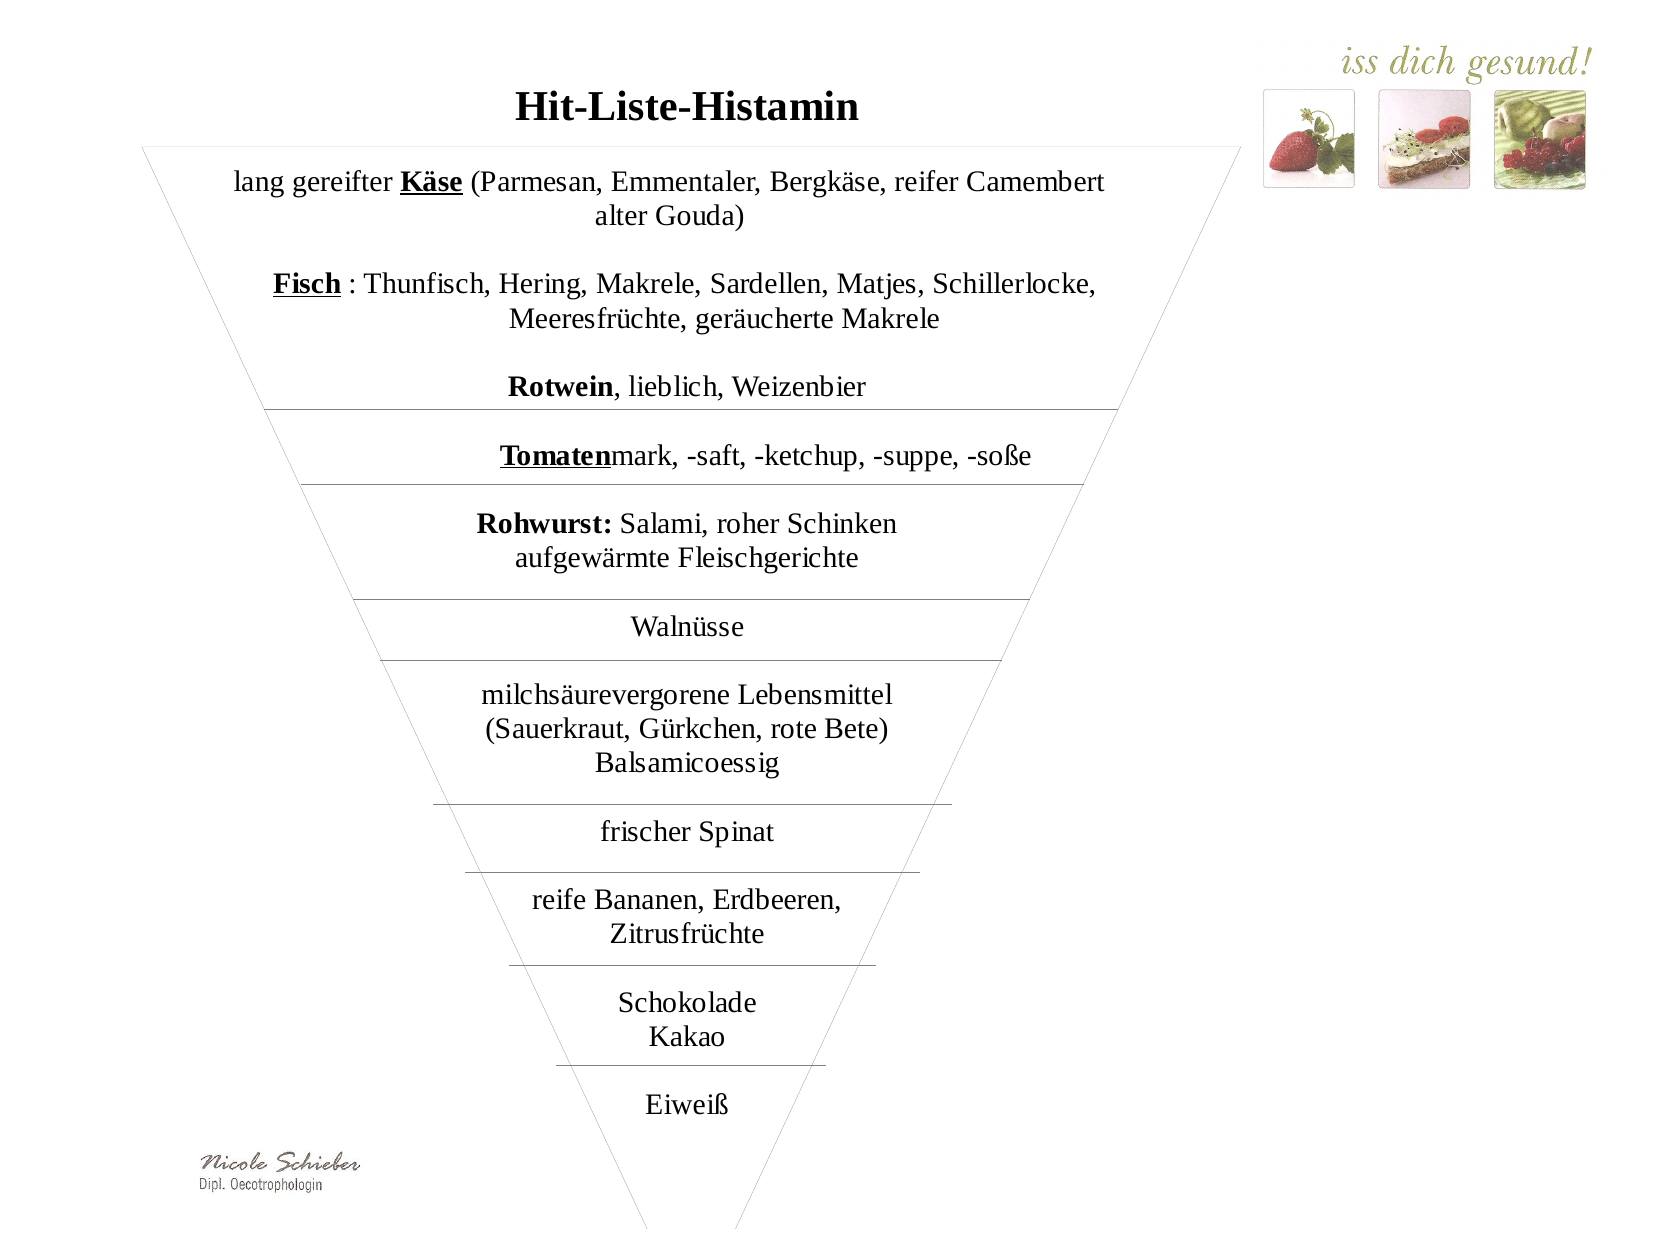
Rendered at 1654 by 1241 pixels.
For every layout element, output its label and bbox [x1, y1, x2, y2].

chart [0, 0, 1654, 1229]
